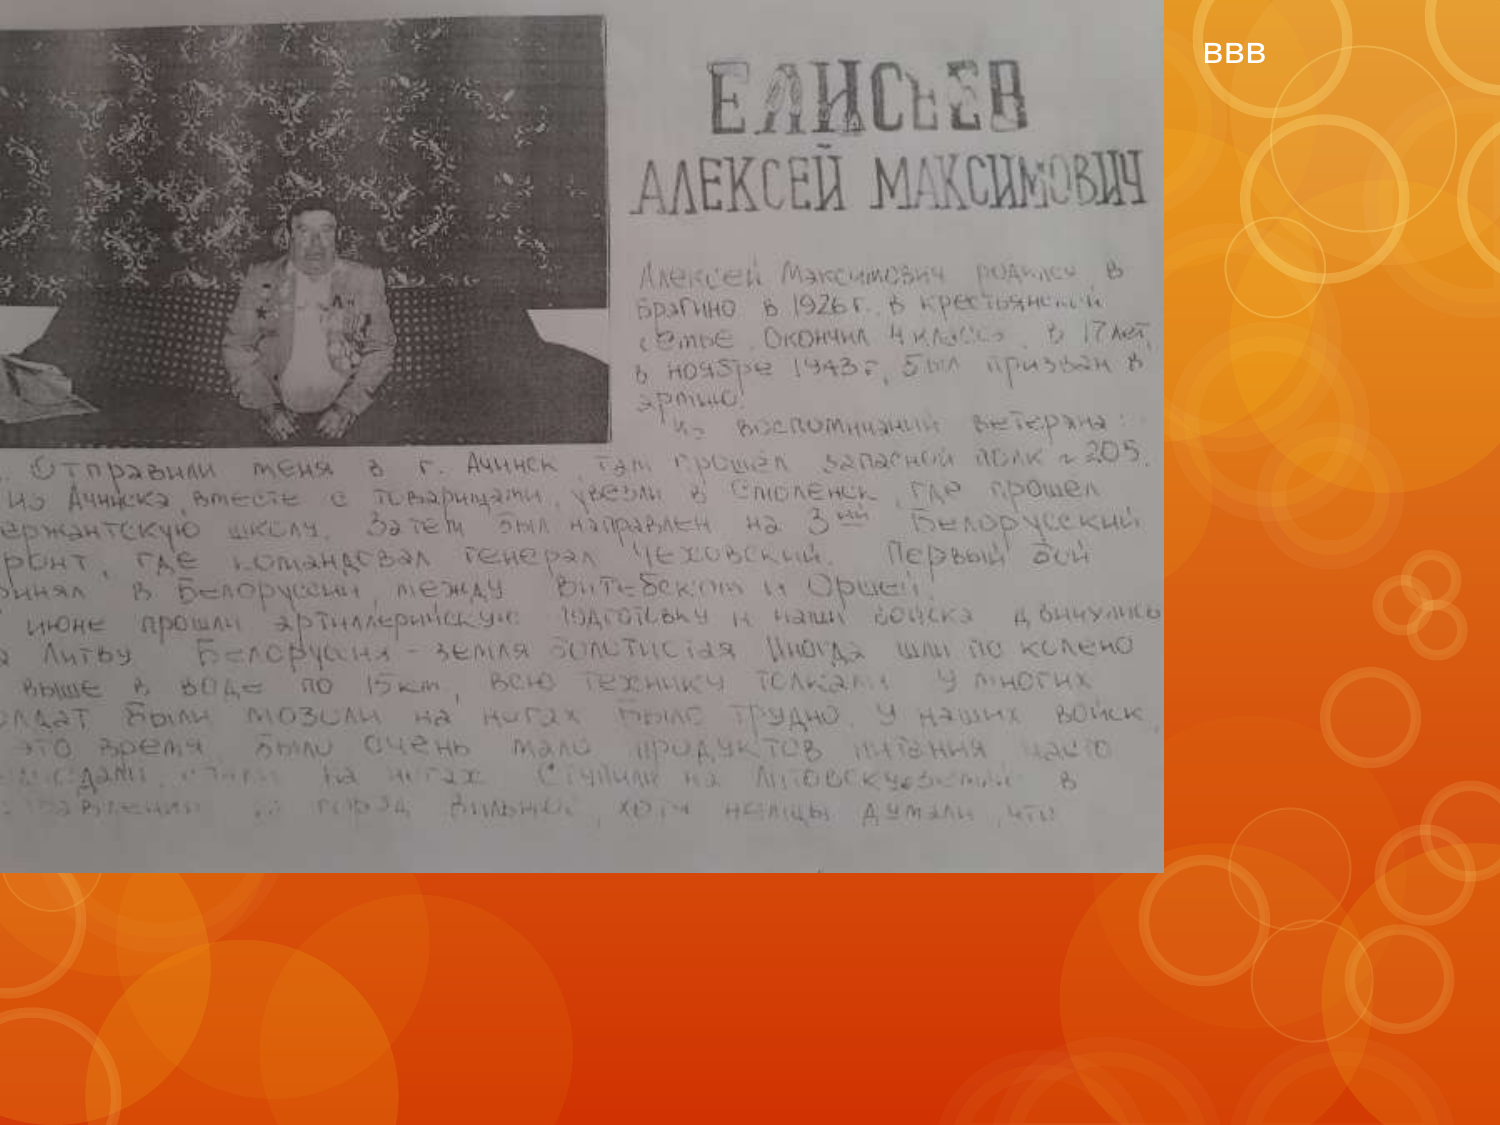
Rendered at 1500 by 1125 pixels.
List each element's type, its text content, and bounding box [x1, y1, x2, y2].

picture [0, 0, 1164, 873]
text_box ввв [1187, 19, 1500, 79]
